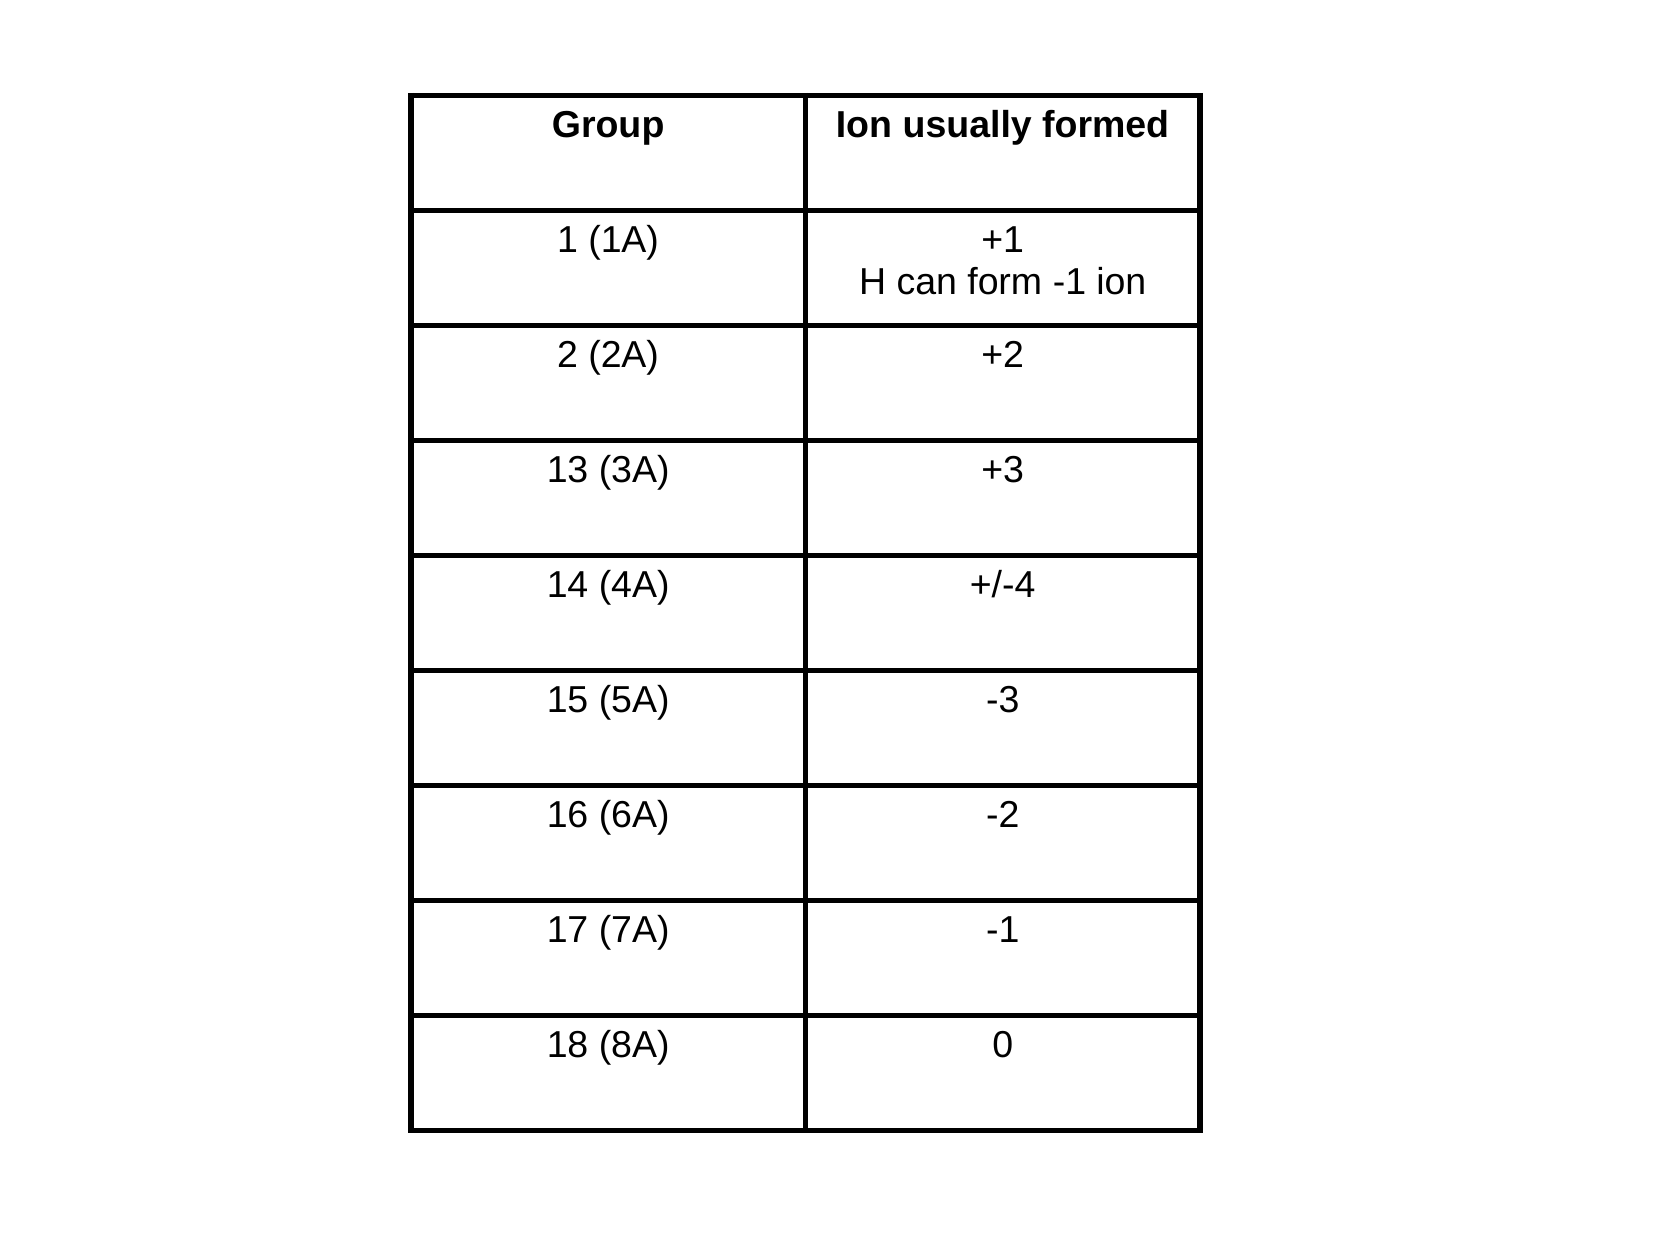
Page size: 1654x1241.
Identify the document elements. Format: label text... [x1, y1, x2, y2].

table_cell +1 H can form -1 ion [808, 213, 1197, 323]
table_cell +2 [808, 328, 1197, 438]
table_cell -1 [808, 903, 1197, 1013]
table_cell 0 [808, 1018, 1197, 1128]
table_cell 18 (8A) [414, 1018, 803, 1128]
table_cell +/-4 [808, 558, 1197, 668]
table_cell 16 (6A) [414, 788, 803, 898]
table_header Ion usually formed [808, 98, 1197, 208]
table_cell 17 (7A) [414, 903, 803, 1013]
table_cell 1 (1A) [414, 213, 803, 323]
table_cell +3 [808, 443, 1197, 553]
table_cell -2 [808, 788, 1197, 898]
table_header Group [414, 98, 803, 208]
table_cell 2 (2A) [414, 328, 803, 438]
table_cell -3 [808, 673, 1197, 783]
table_cell 15 (5A) [414, 673, 803, 783]
table_cell 14 (4A) [414, 558, 803, 668]
table_cell 13 (3A) [414, 443, 803, 553]
